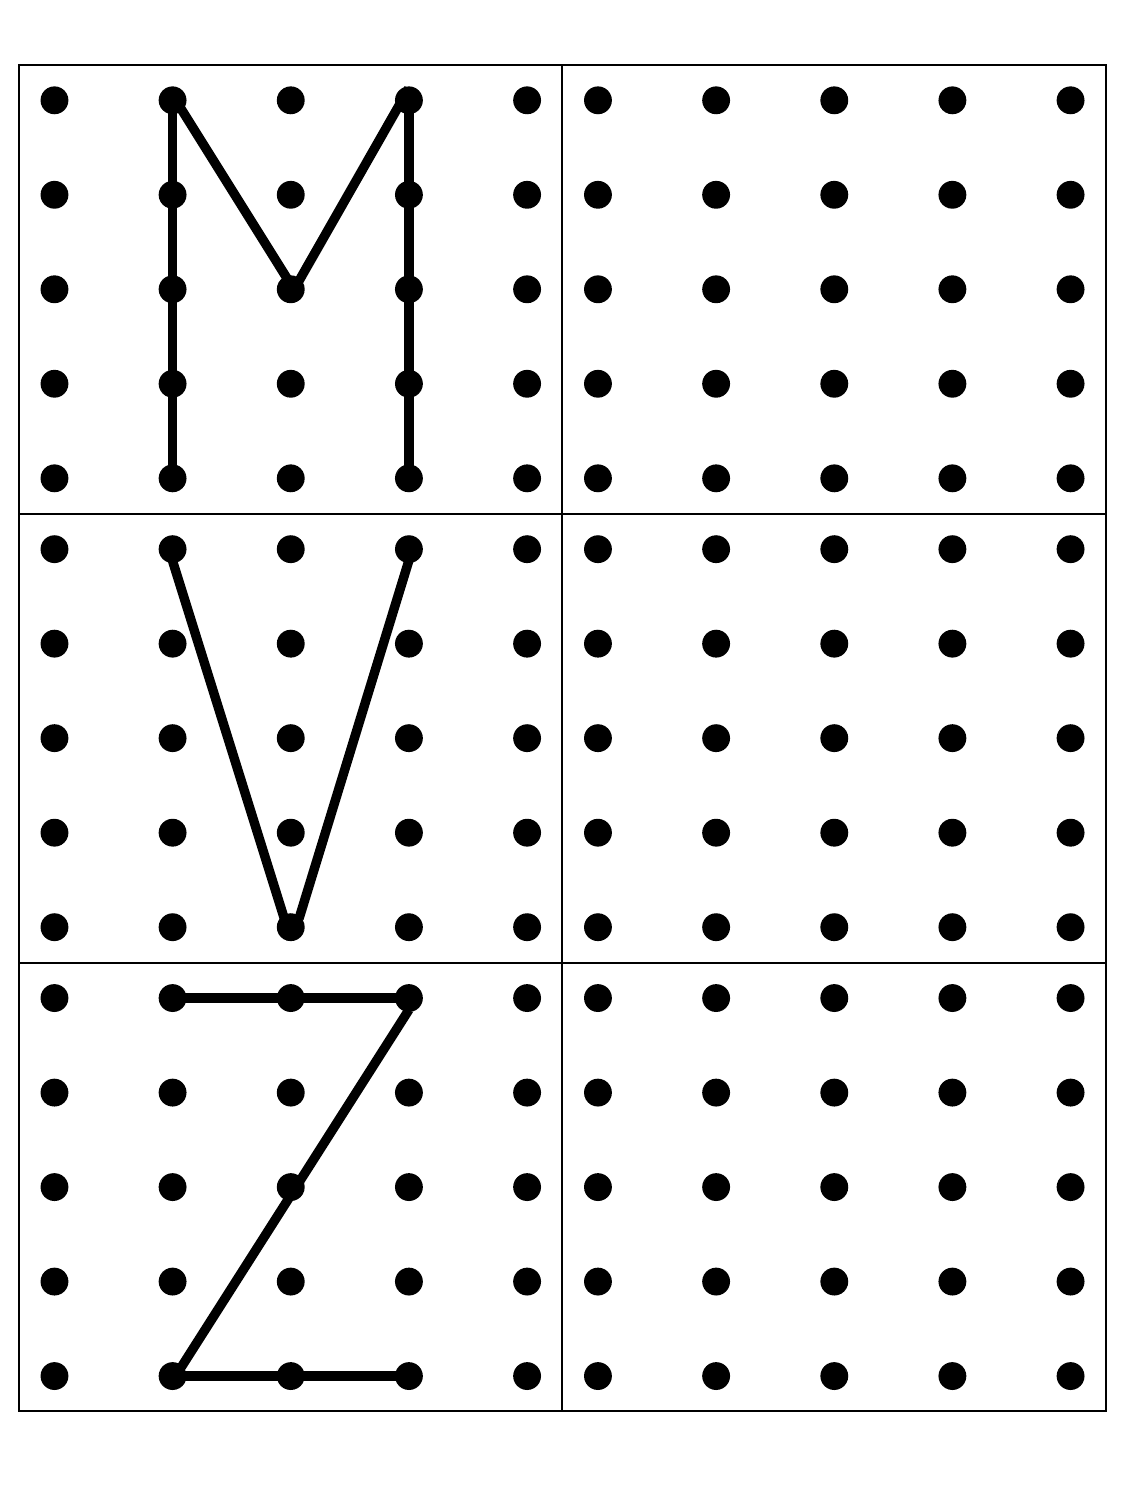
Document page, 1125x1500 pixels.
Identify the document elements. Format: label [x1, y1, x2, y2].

text_box [18, 64, 1106, 1412]
